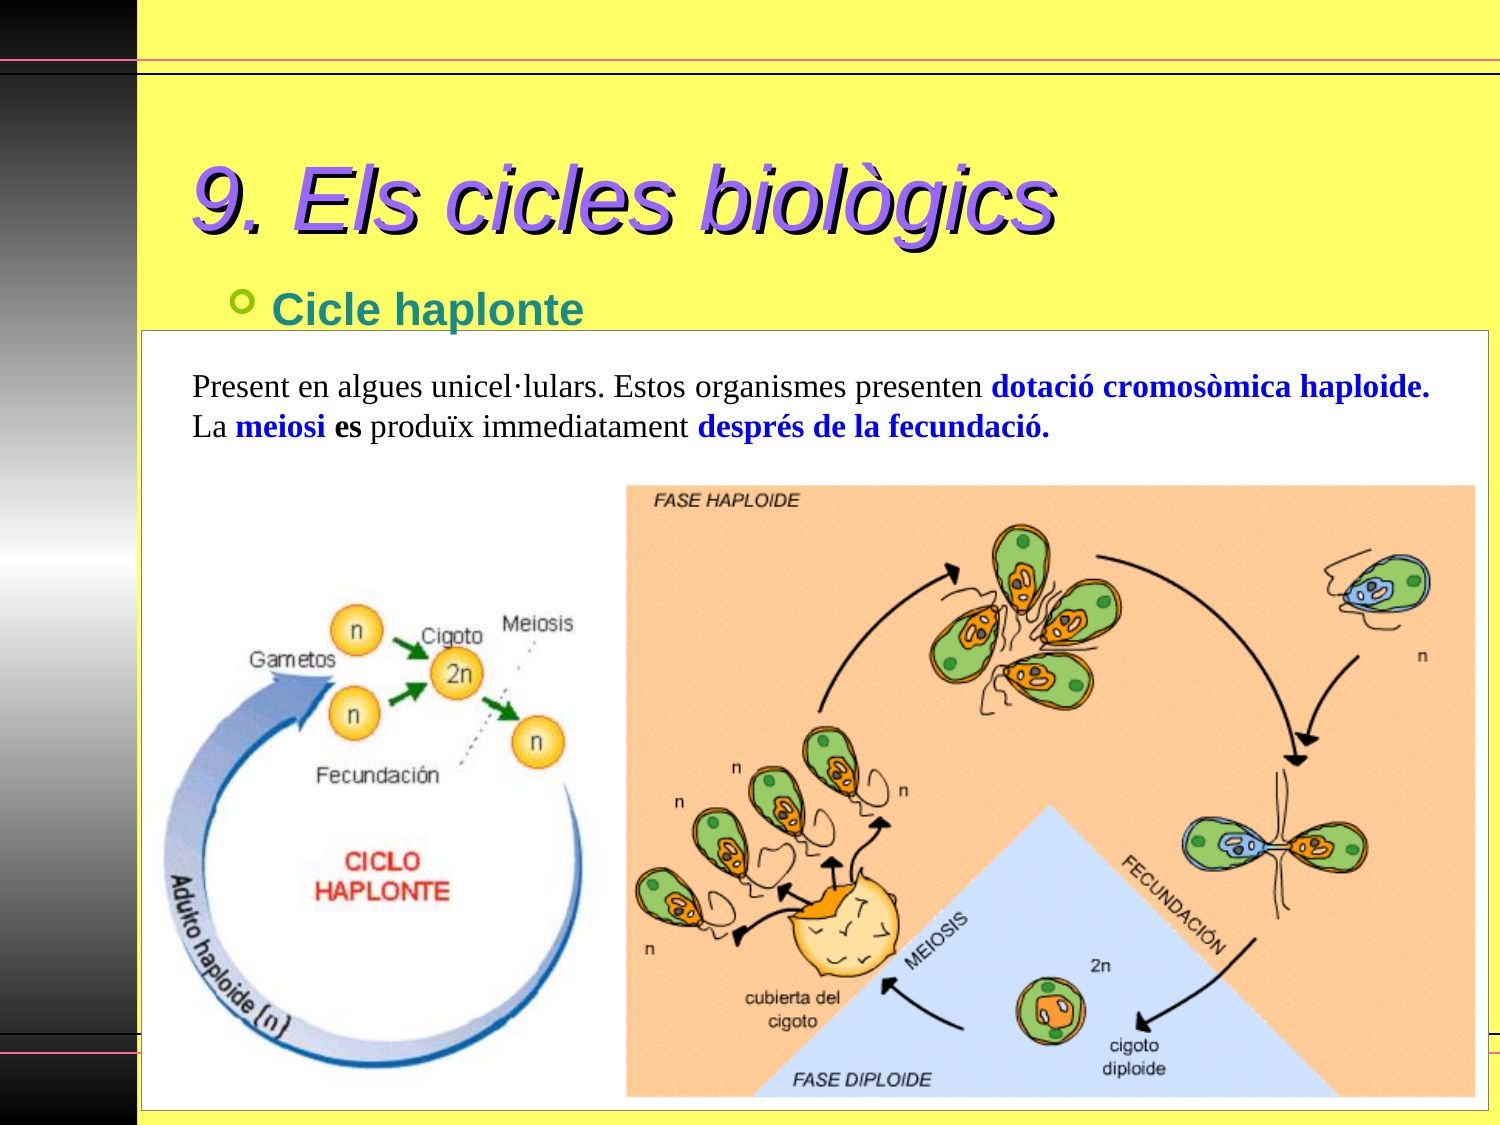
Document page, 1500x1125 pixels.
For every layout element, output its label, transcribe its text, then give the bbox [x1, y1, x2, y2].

text_box [141, 330, 1489, 1111]
text_box Cicle haplonte [200, 312, 720, 340]
title 9. Els cicles biològics [174, 76, 1450, 312]
list Present en algues unicel·lulars. Estos organismes presenten dotació cromosòmica haploide. La meiosi es produïx immediatament després de la fecundació. [177, 356, 1452, 473]
picture [143, 484, 1477, 1100]
